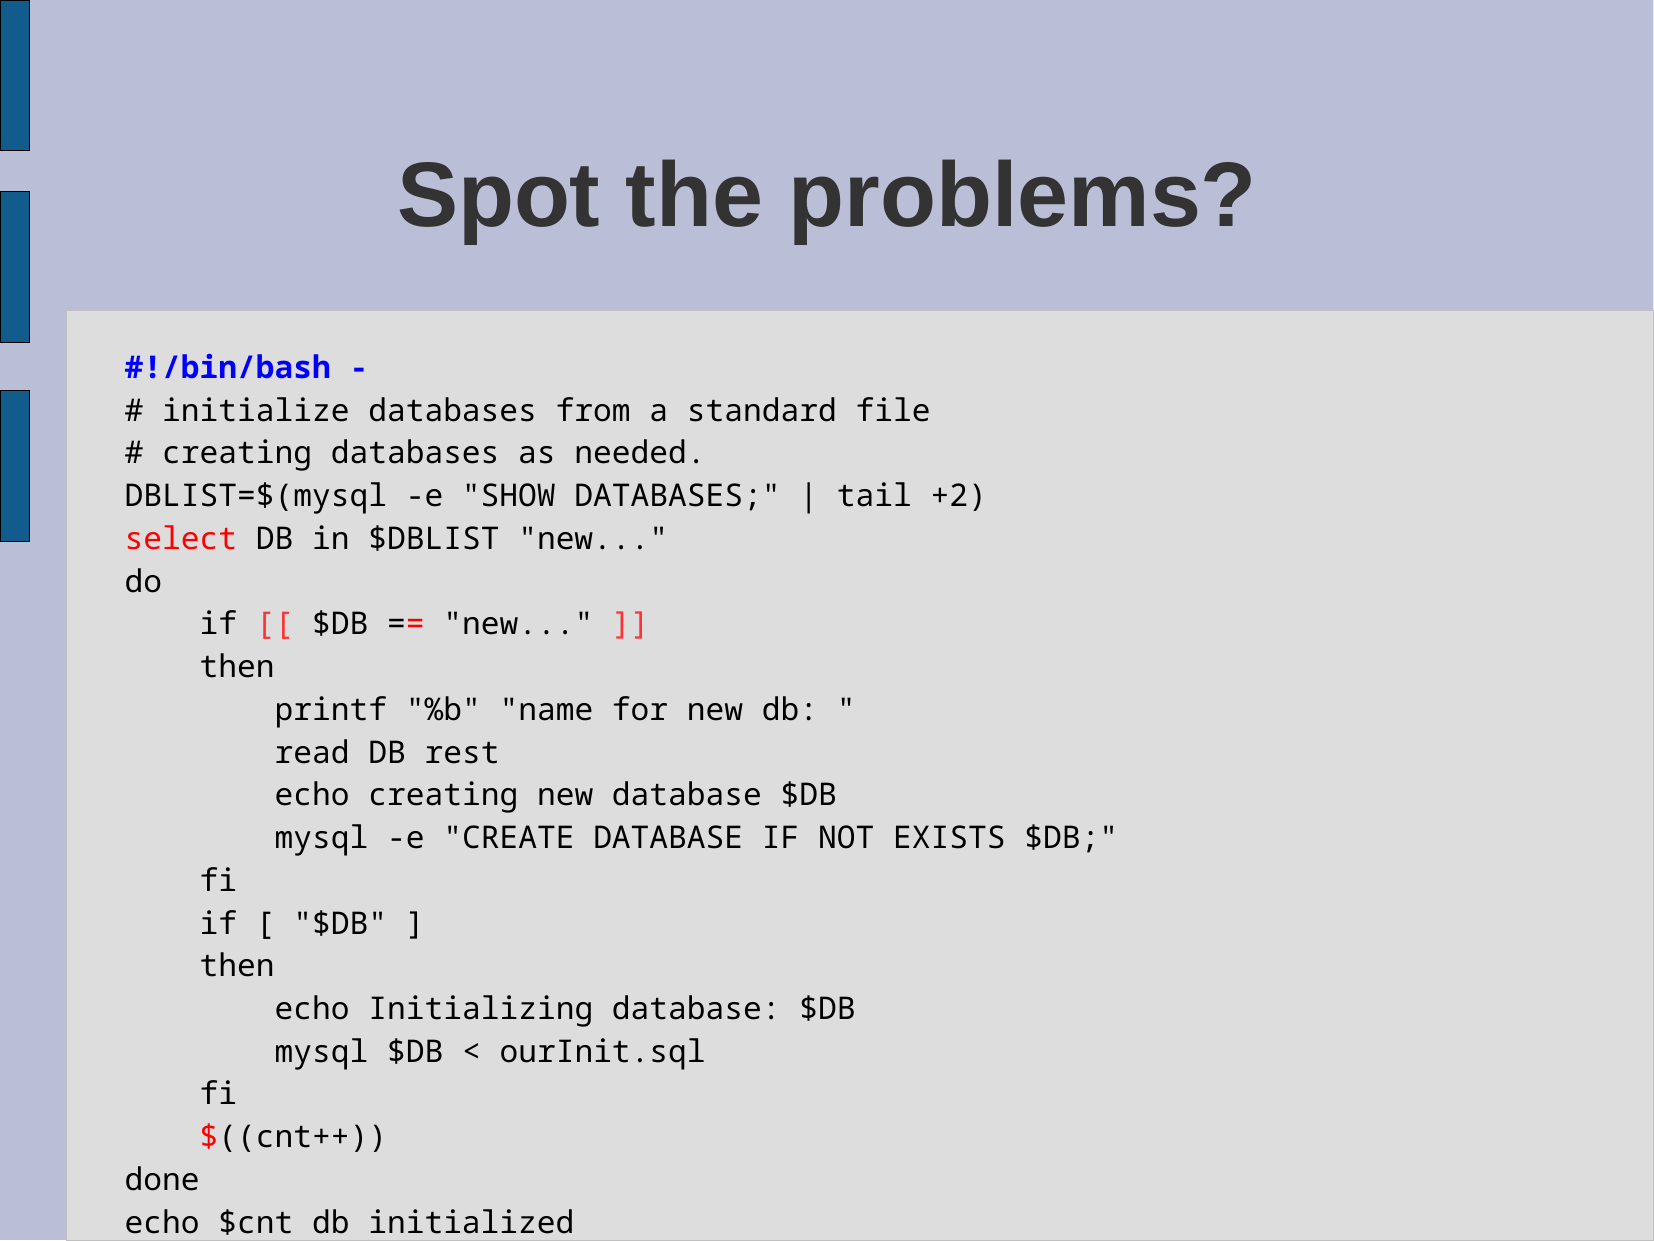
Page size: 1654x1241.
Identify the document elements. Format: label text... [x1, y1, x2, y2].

list #!/bin/bash - # initialize databases from a standard file # creating databases as needed. DBLIST=$(mysql -e "SHOW DATABASES;" | tail +2) select DB in $DBLIST "new..." do if [[ $DB == "new..." ]] then printf "%b" "name for new db: " read DB rest echo creating new database $DB mysql -e "CREATE DATABASE IF NOT EXISTS $DB;" fi if [ "$DB" ] then echo Initializing database: $DB mysql $DB < ourInit.sql fi $((cnt++)) done echo $cnt db initialized [121, 344, 1534, 1221]
title Spot the problems? [121, 98, 1534, 291]
